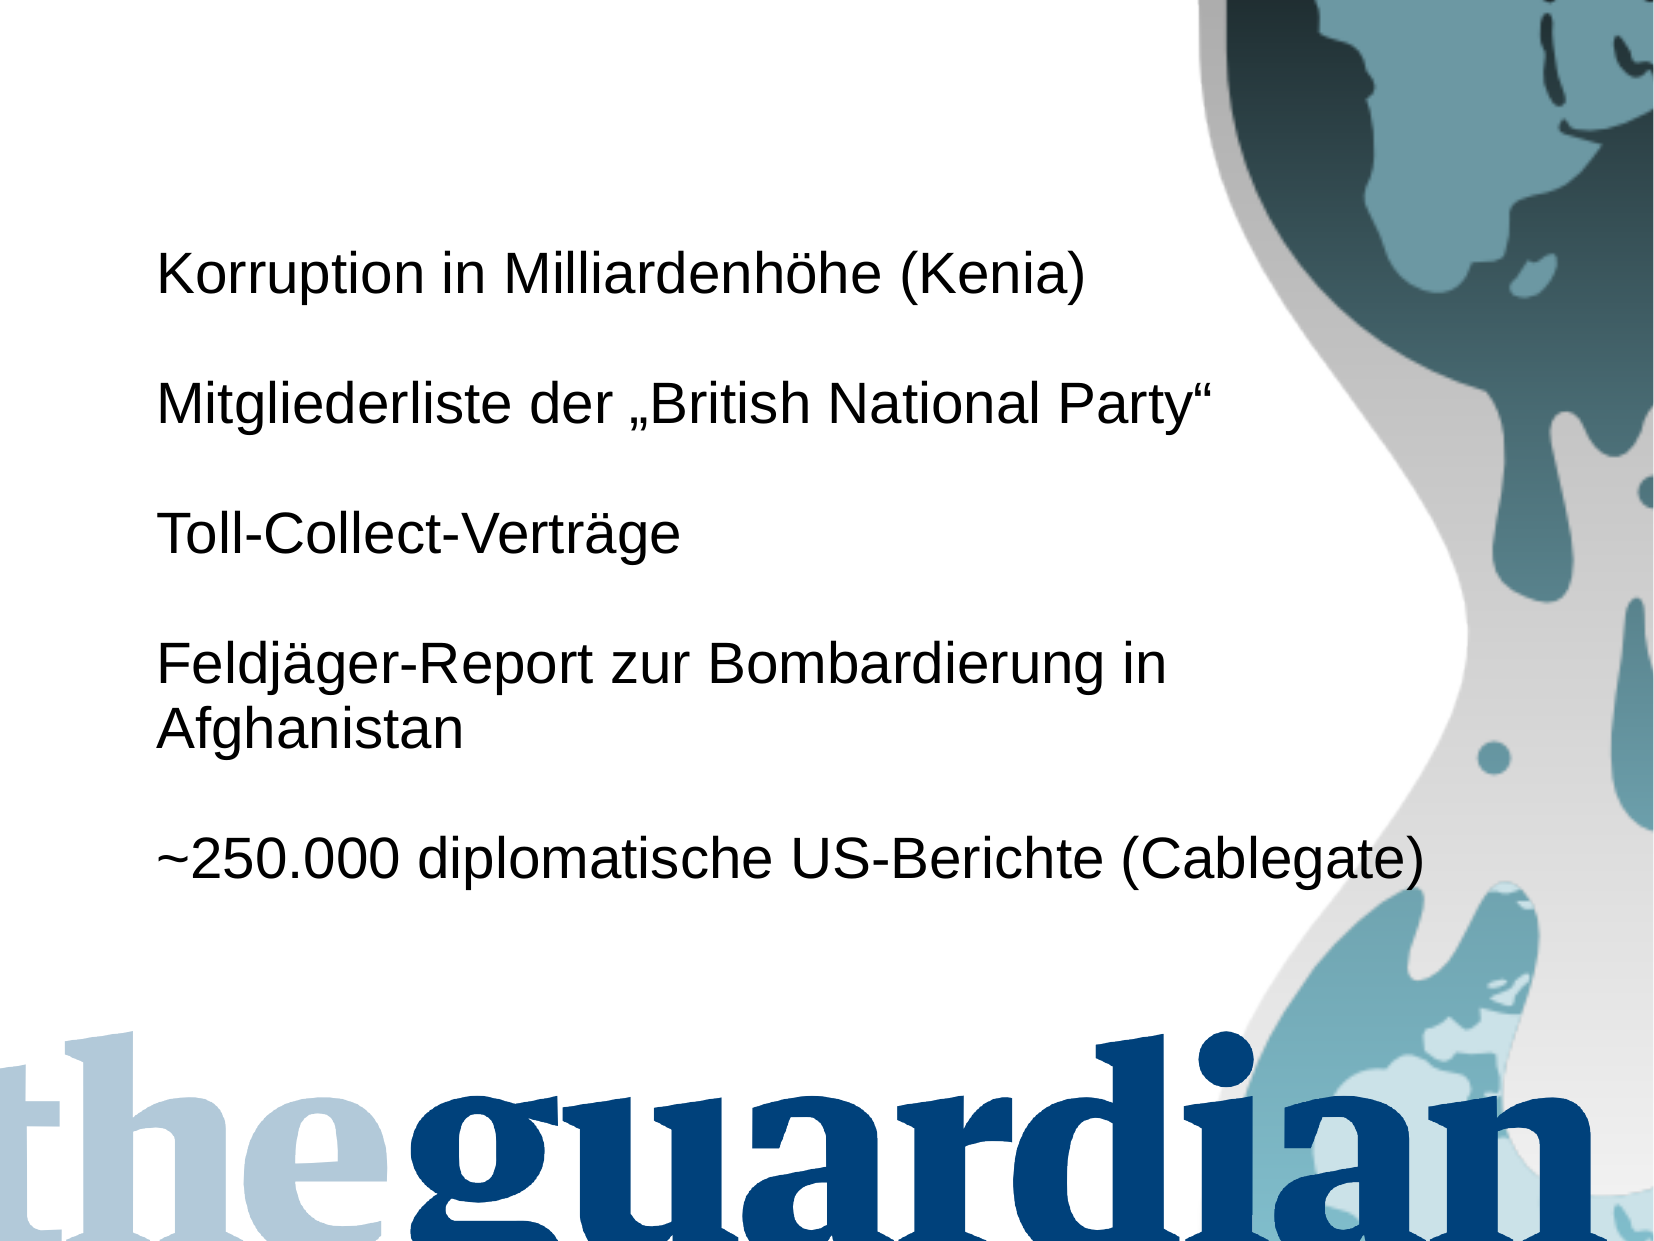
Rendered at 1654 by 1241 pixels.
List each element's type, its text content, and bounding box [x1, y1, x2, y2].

text_box Korruption in Milliardenhöhe (Kenia) Mitgliederliste der „British National Party“ Toll-Collect-Verträge Feldjäger-Report zur Bombardierung in Afghanistan ~250.000 diplomatische US-Berichte (Cablegate) [141, 233, 1463, 899]
picture [0, 0, 1654, 1241]
